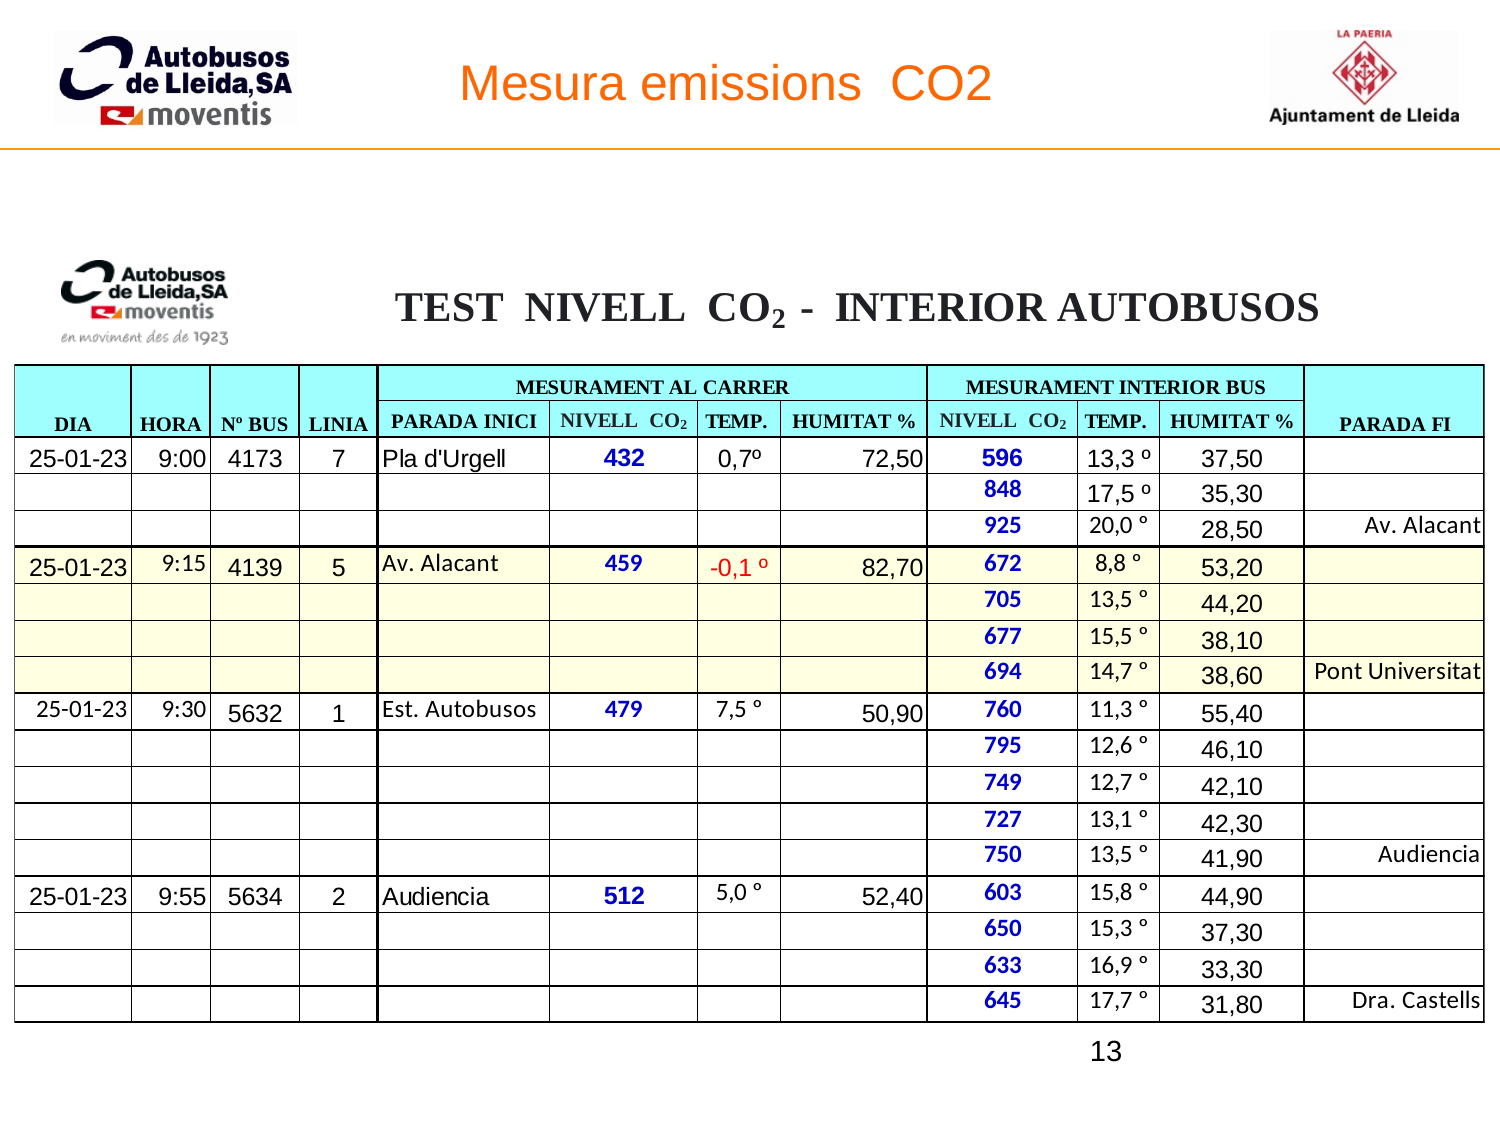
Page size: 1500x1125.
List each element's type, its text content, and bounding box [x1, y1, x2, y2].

picture [14, 246, 1486, 1024]
text_box 13 [1074, 1024, 1426, 1103]
text_box Mesura emissions CO2 [360, 42, 1093, 114]
